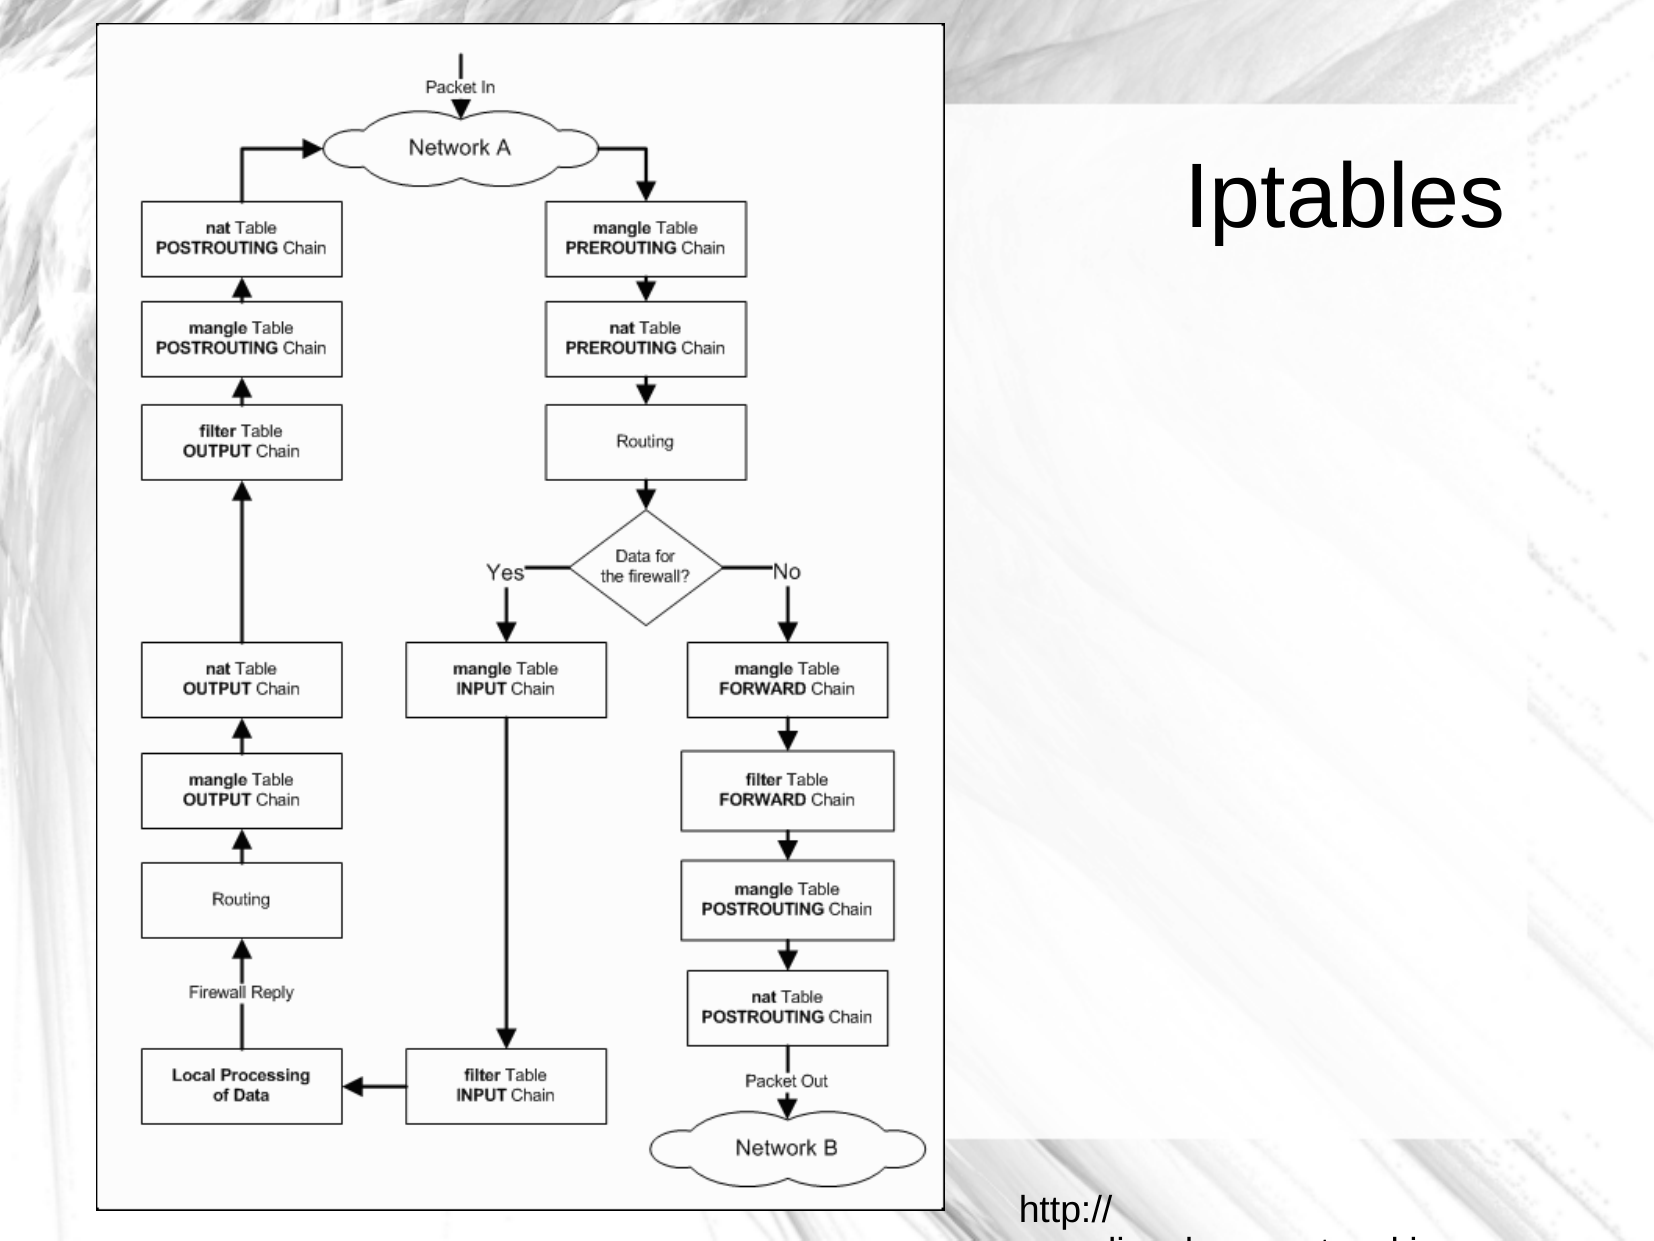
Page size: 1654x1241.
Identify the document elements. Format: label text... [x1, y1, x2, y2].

text_box http://www.linuxhomenetworking.com [1003, 1181, 1647, 1239]
title Iptables [945, 112, 1506, 281]
picture [0, 0, 1654, 1241]
